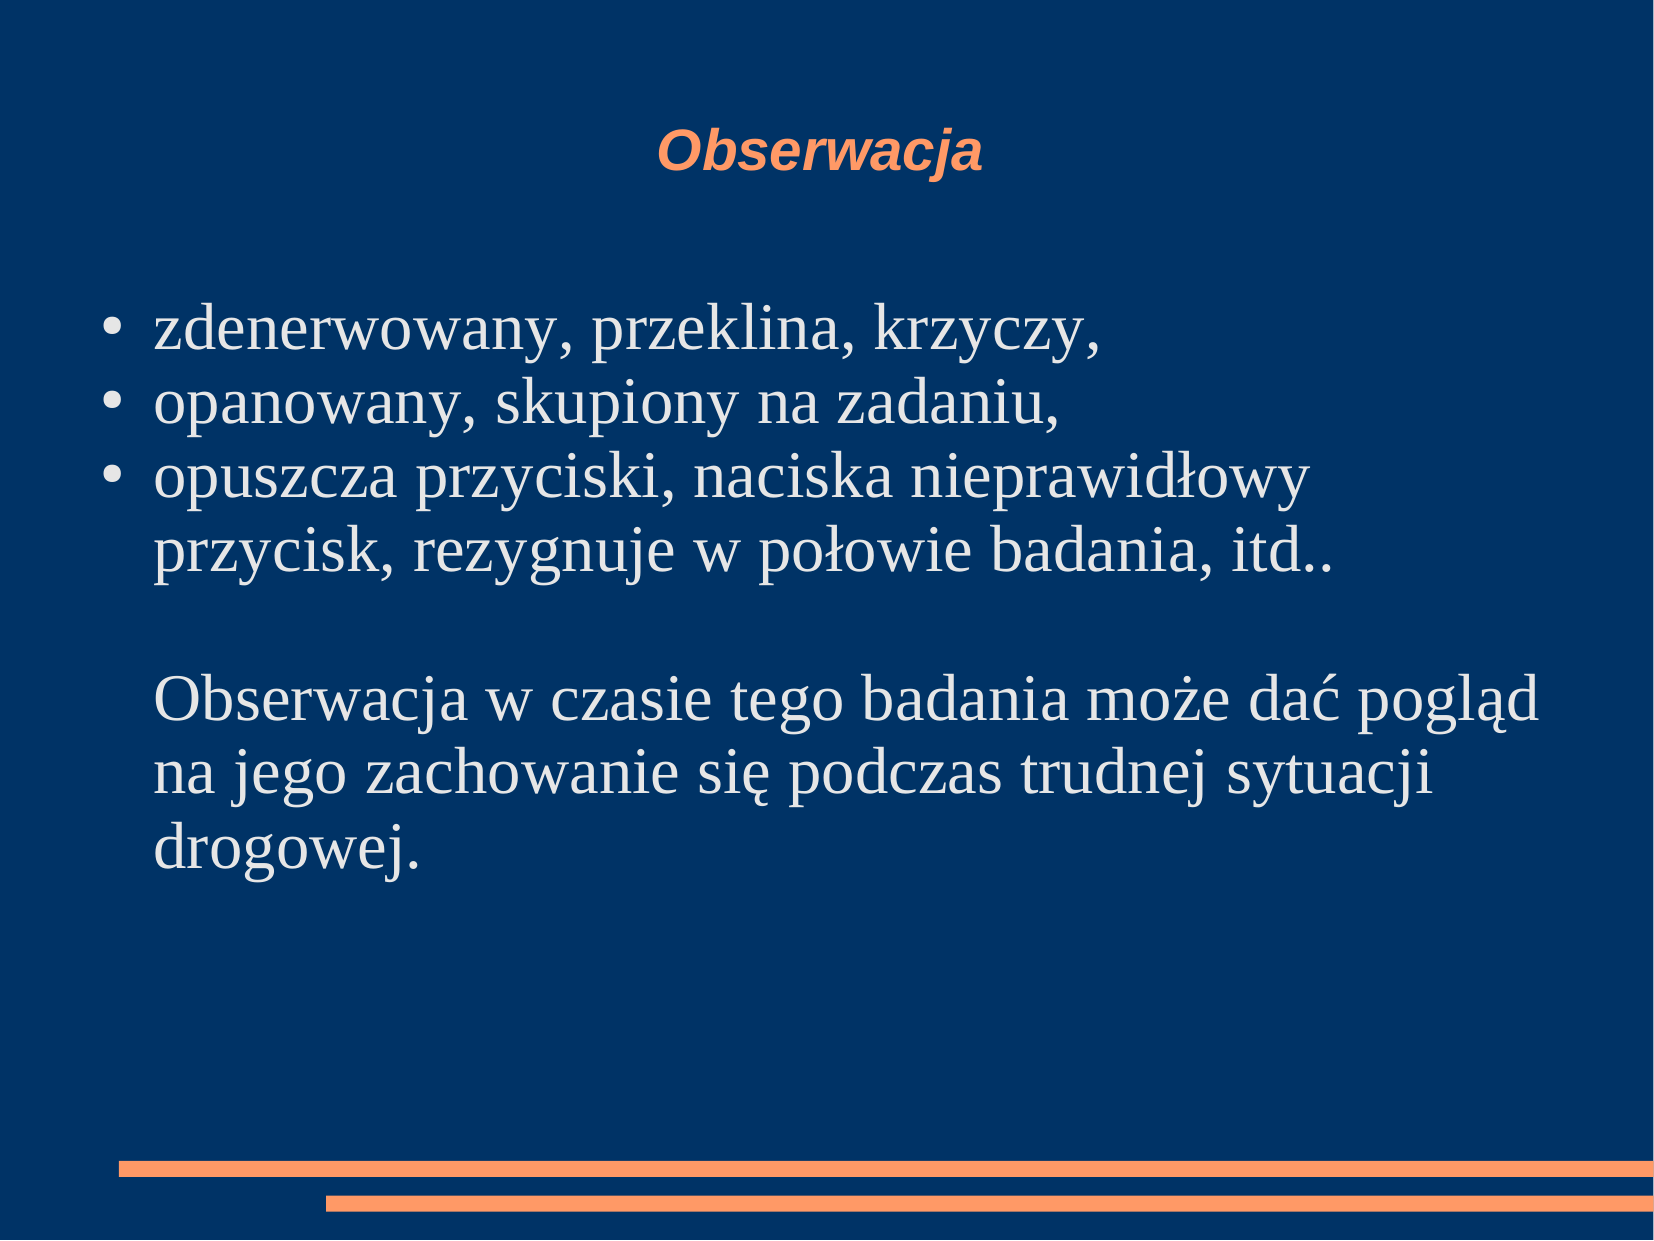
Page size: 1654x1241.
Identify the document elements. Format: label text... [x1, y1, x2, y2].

title Obserwacja [121, 46, 1534, 254]
list zdenerwowany, przeklina, krzyczy, opanowany, skupiony na zadaniu, opuszcza przyciski, naciska nieprawidłowy przycisk, rezygnuje w połowie badania, itd.. Obserwacja w czasie tego badania może dać pogląd na jego zachowanie się podczas trudnej sytuacji drogowej. [82, 290, 1571, 1109]
